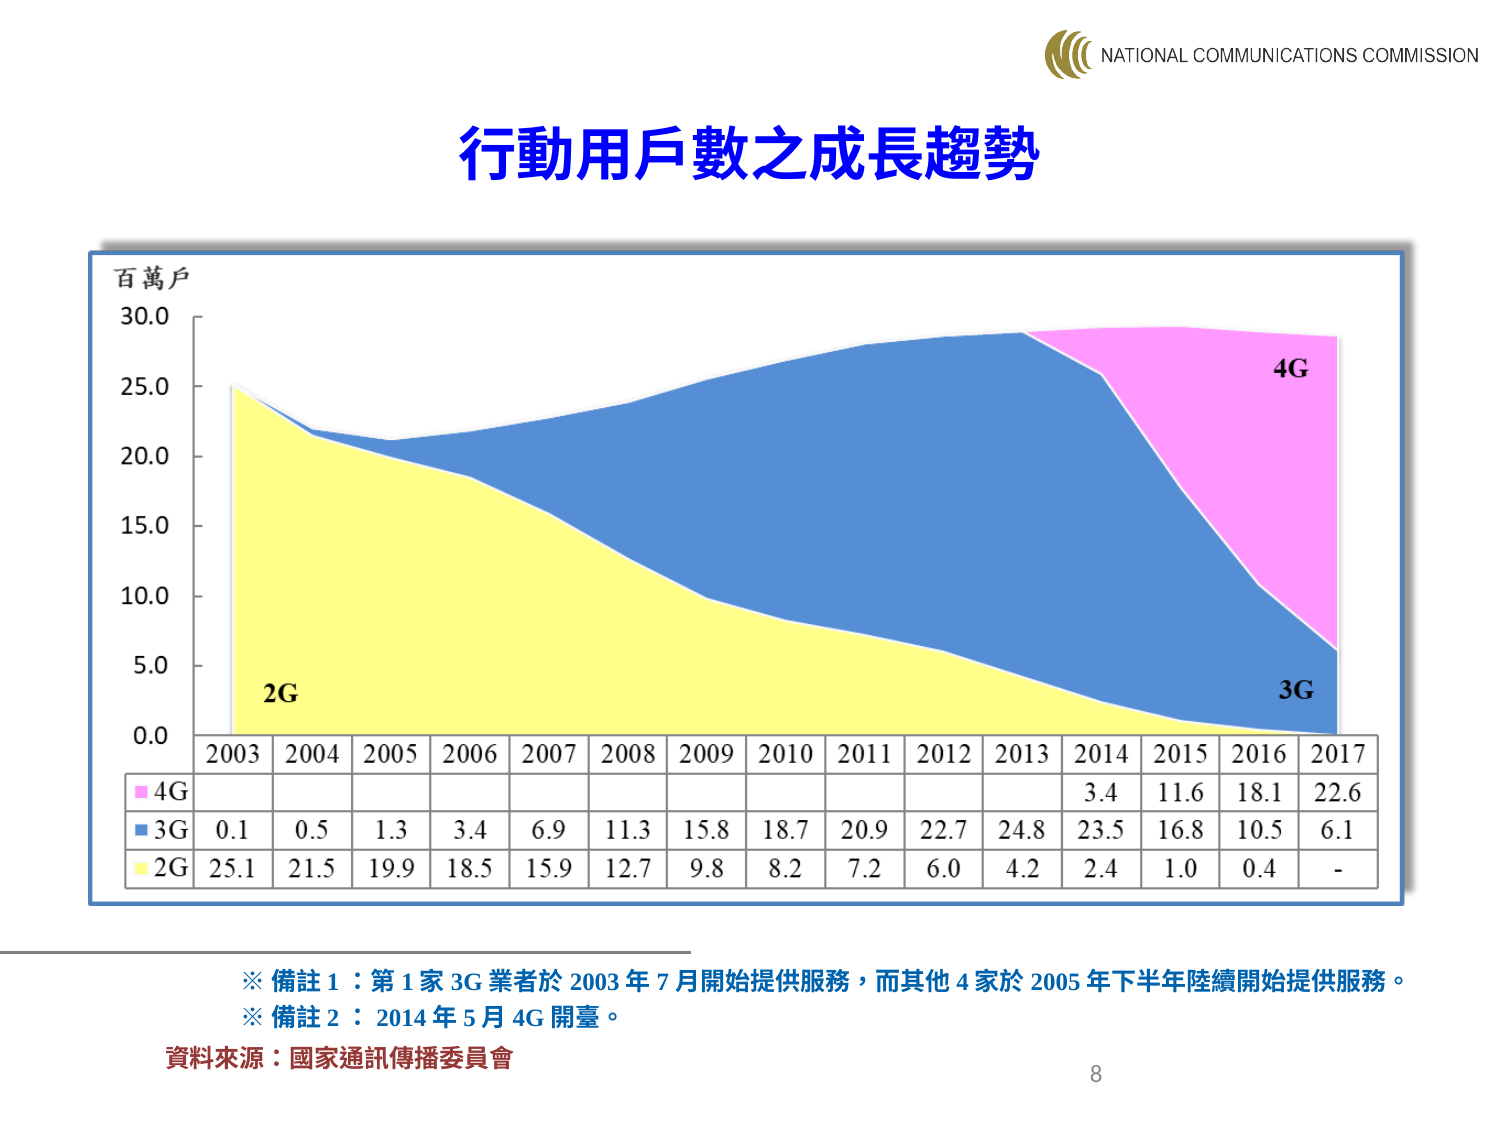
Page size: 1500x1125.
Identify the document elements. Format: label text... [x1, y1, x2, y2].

picture [1045, 30, 1479, 79]
text_box ※備註1：第1家3G業者於2003年7月開始提供服務，而其他4家於2005年下半年陸續開始提供服務。 ※備註2：2014年5月4G開臺。 [0, 952, 1424, 1041]
text_box 資料來源：國家通訊傳播委員會 [0, 1035, 703, 1081]
text_box 8 [1074, 1042, 1426, 1103]
text_box 行動用戶數之成長趨勢 [0, 90, 1500, 216]
picture [88, 232, 1423, 906]
